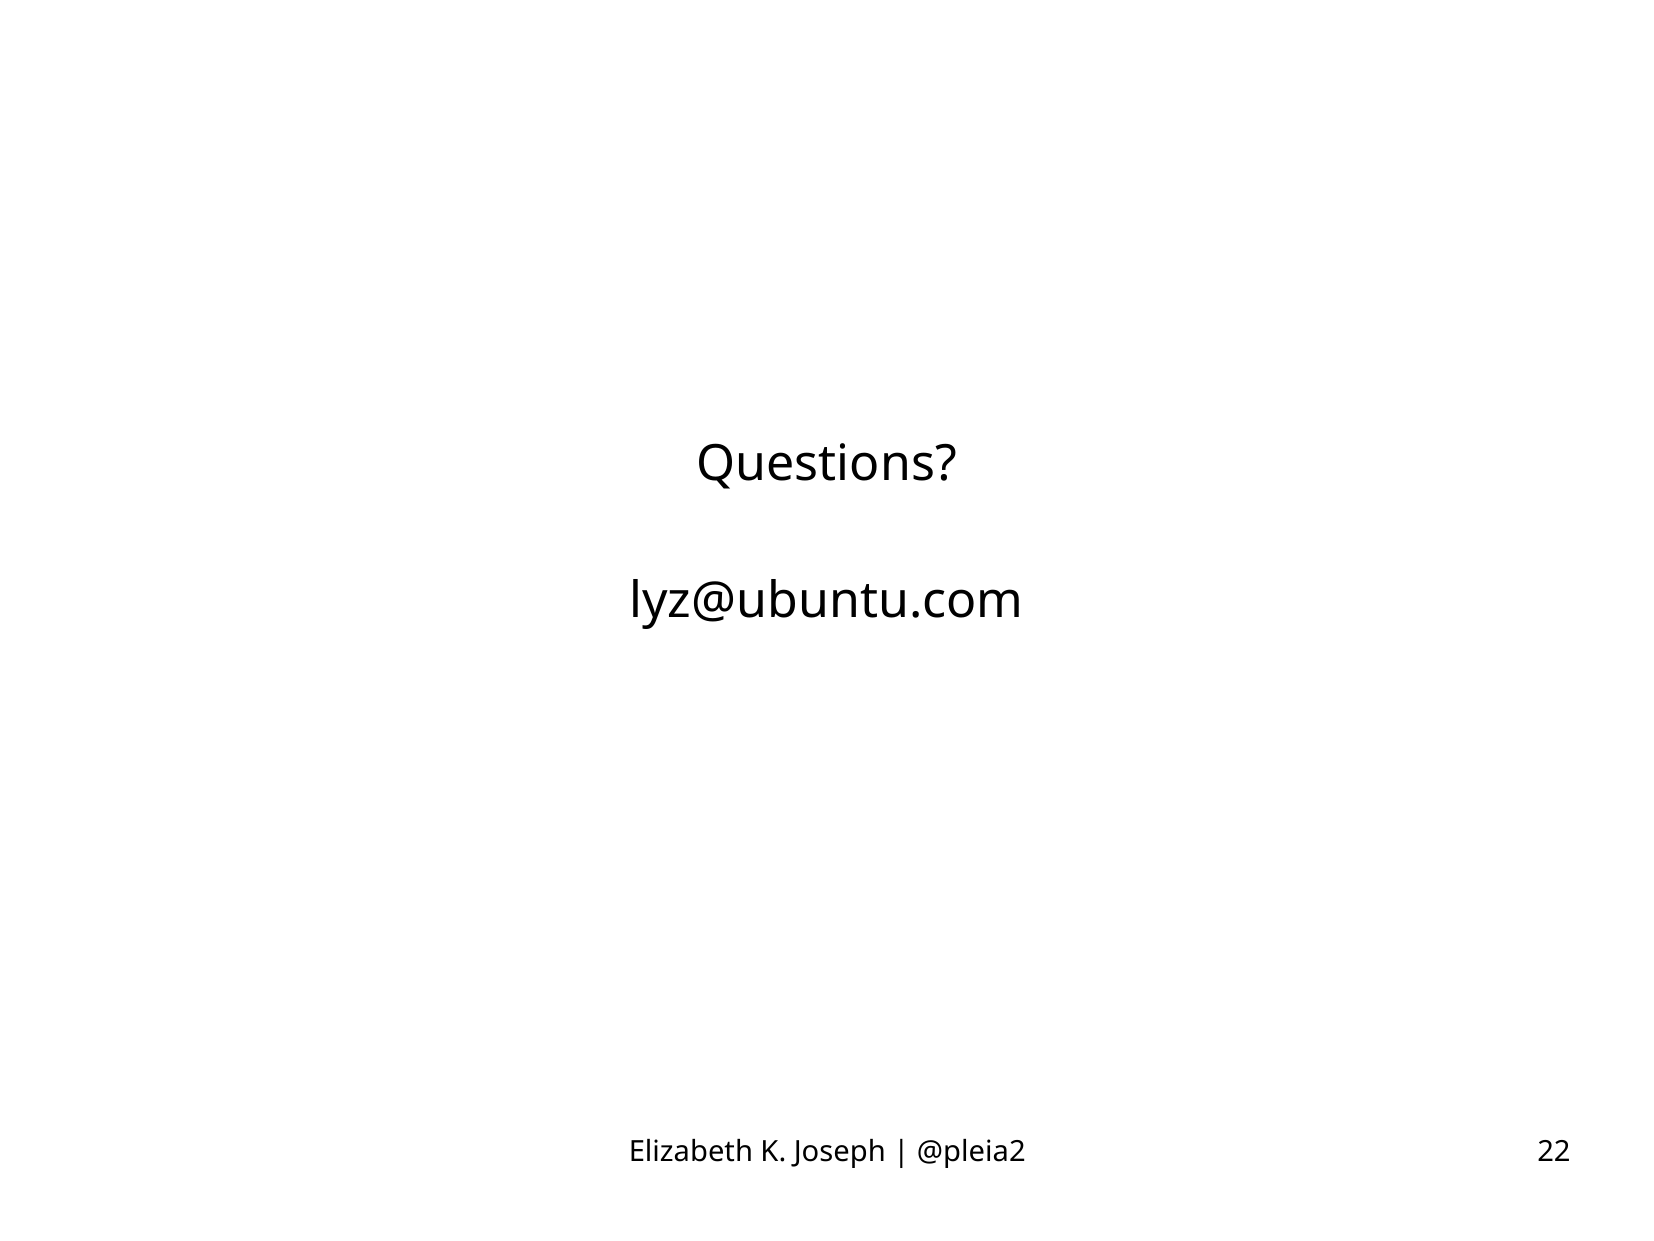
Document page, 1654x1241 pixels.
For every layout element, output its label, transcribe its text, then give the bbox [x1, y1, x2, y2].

subtitle Questions? lyz@ubuntu.com [82, 49, 1571, 1010]
